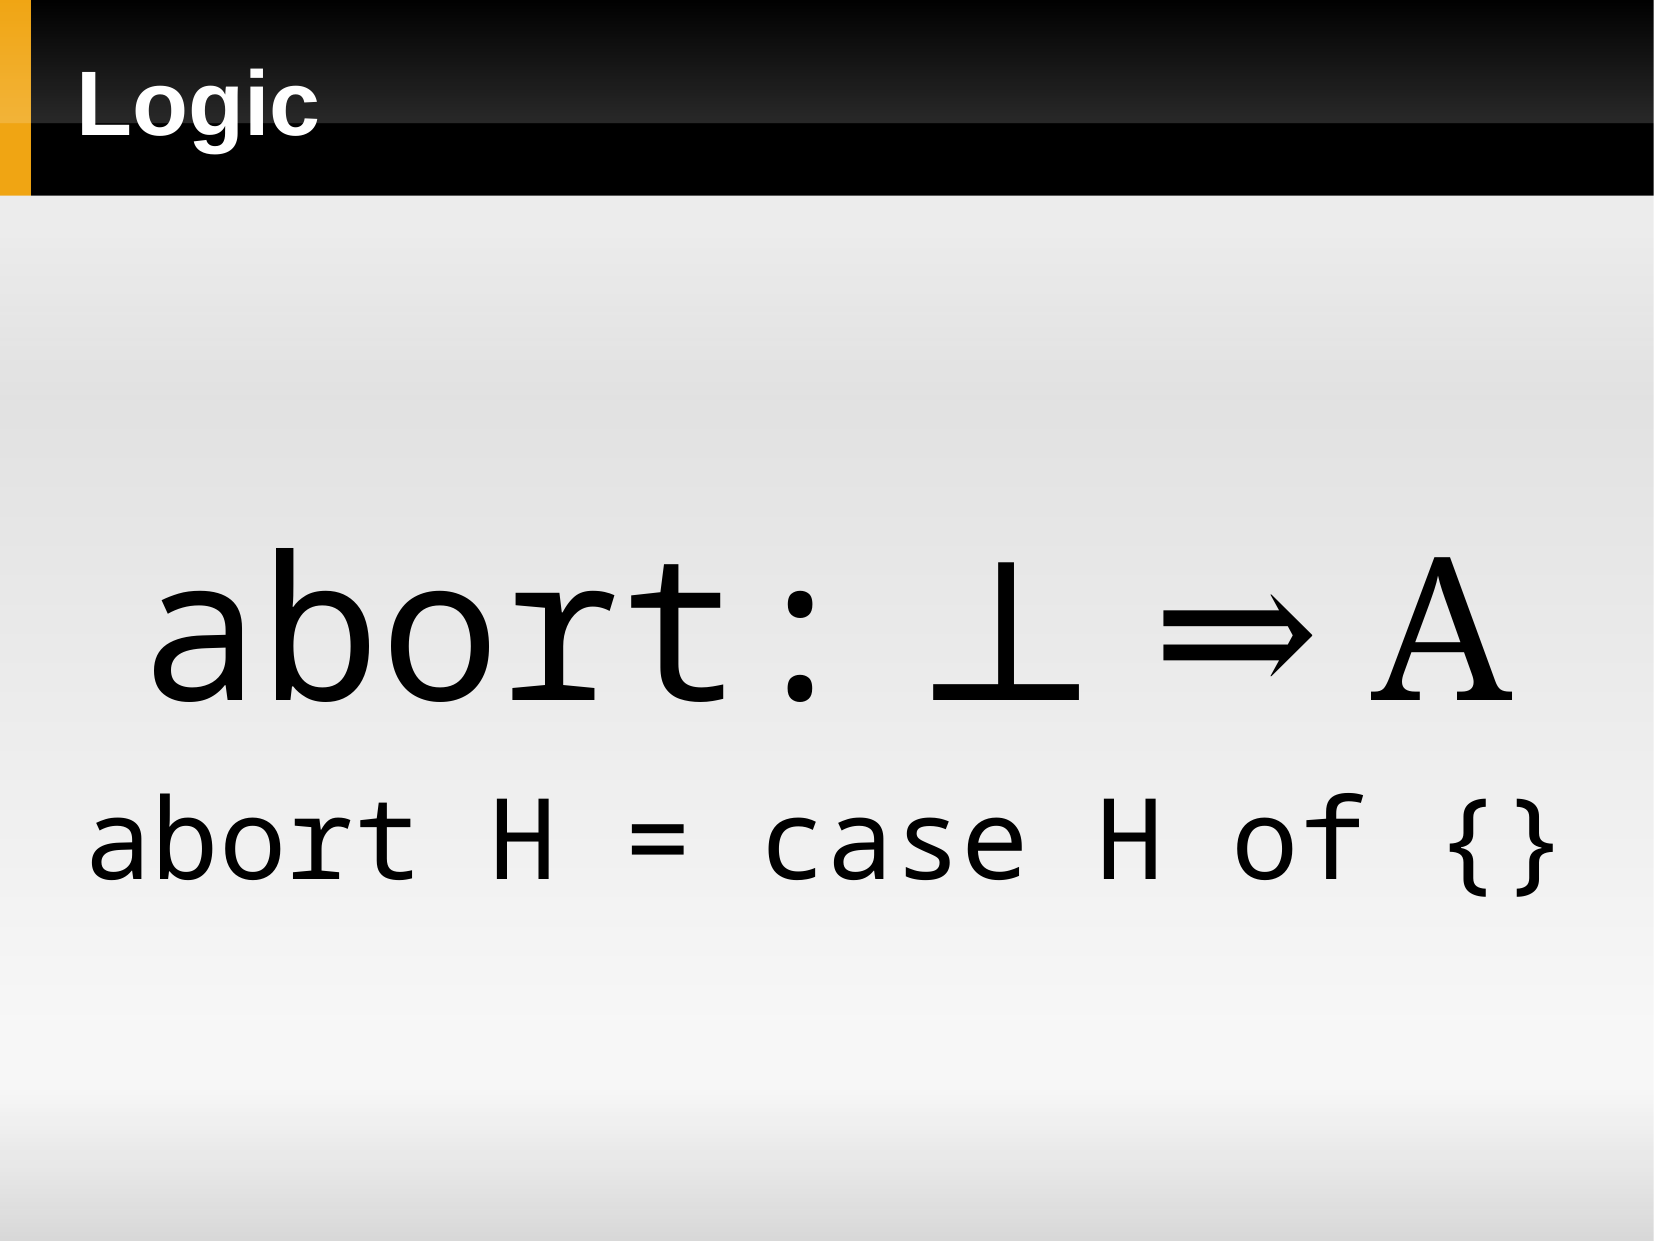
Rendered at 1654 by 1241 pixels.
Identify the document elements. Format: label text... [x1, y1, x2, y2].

subtitle abort: ⊥ ⇒ A abort H = case H of {} [82, 297, 1571, 1102]
title Logic [76, 0, 1565, 208]
picture [0, 0, 1654, 1241]
